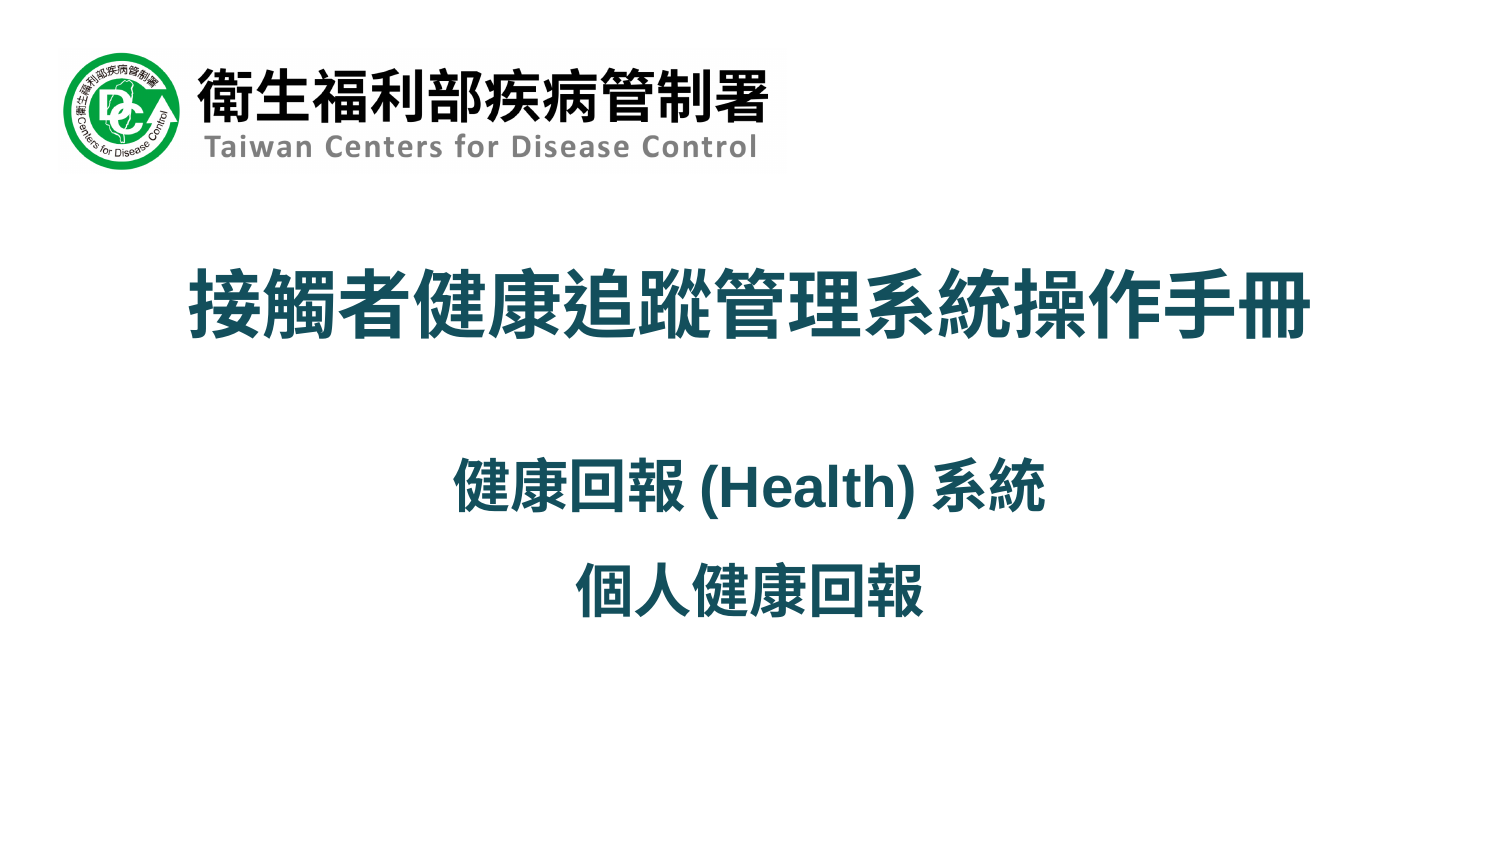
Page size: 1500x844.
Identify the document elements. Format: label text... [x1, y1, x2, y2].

subtitle 健康回報(Health)系統 個人健康回報 [51, 399, 1449, 530]
title 接觸者健康追蹤管理系統操作手冊 [51, 209, 1449, 363]
picture [58, 48, 787, 174]
